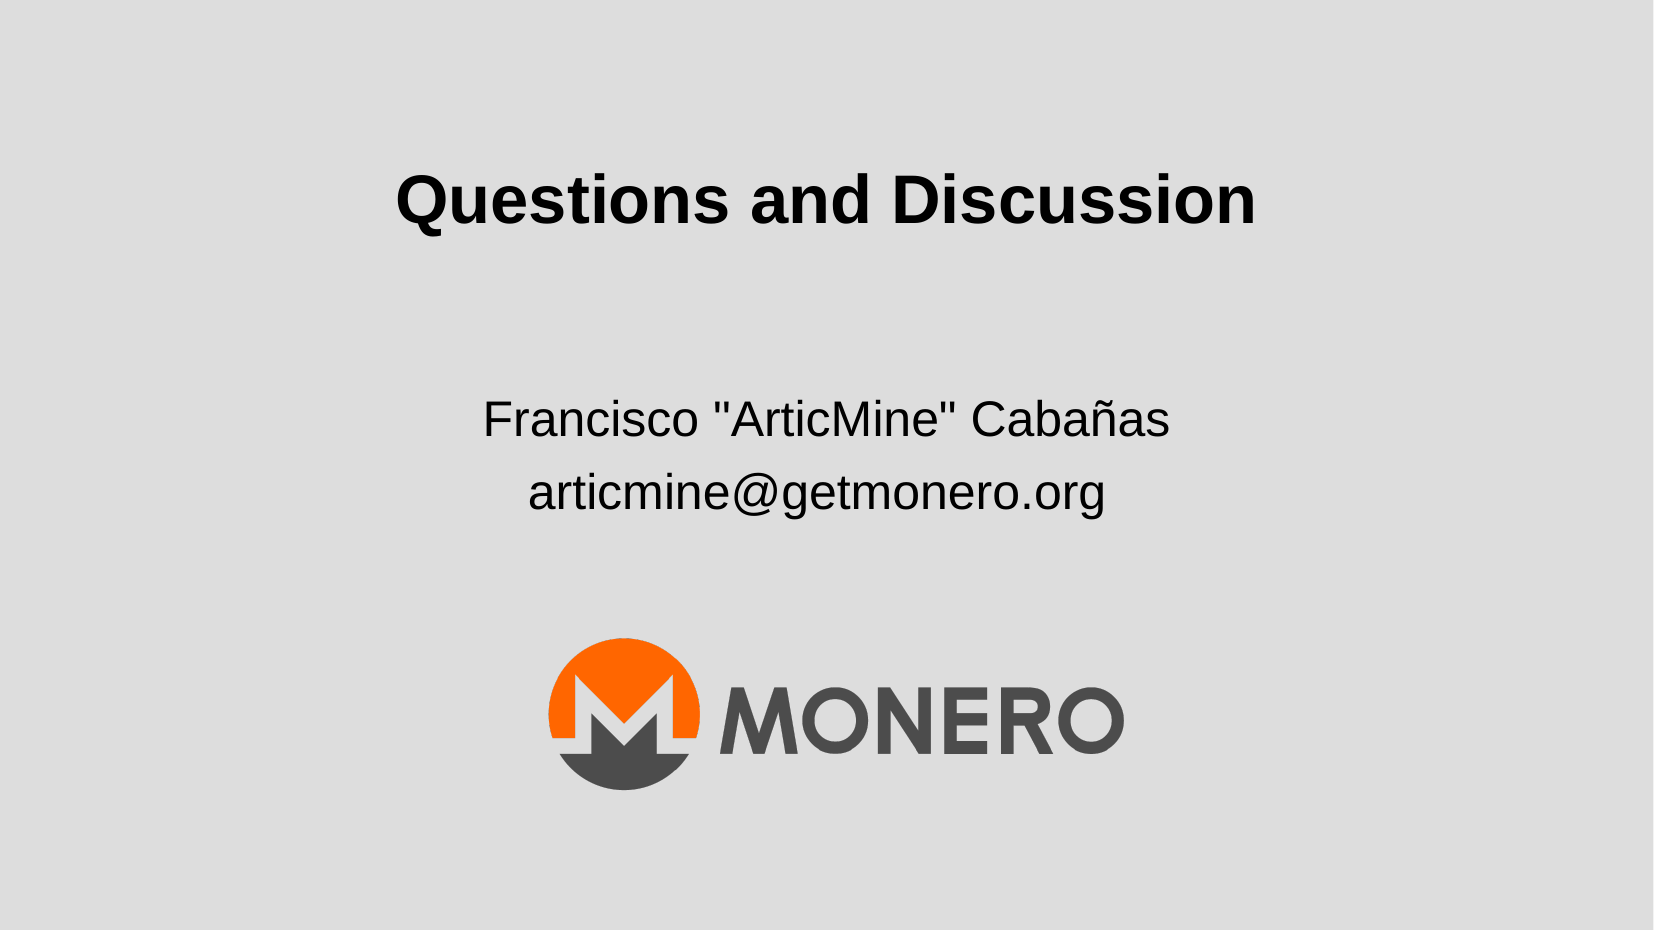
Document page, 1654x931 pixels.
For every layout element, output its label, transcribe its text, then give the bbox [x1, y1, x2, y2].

title Questions and Discussion Francisco "ArticMine" Cabañas articmine@getmonero.org [82, 153, 1571, 532]
picture [515, 607, 1157, 821]
